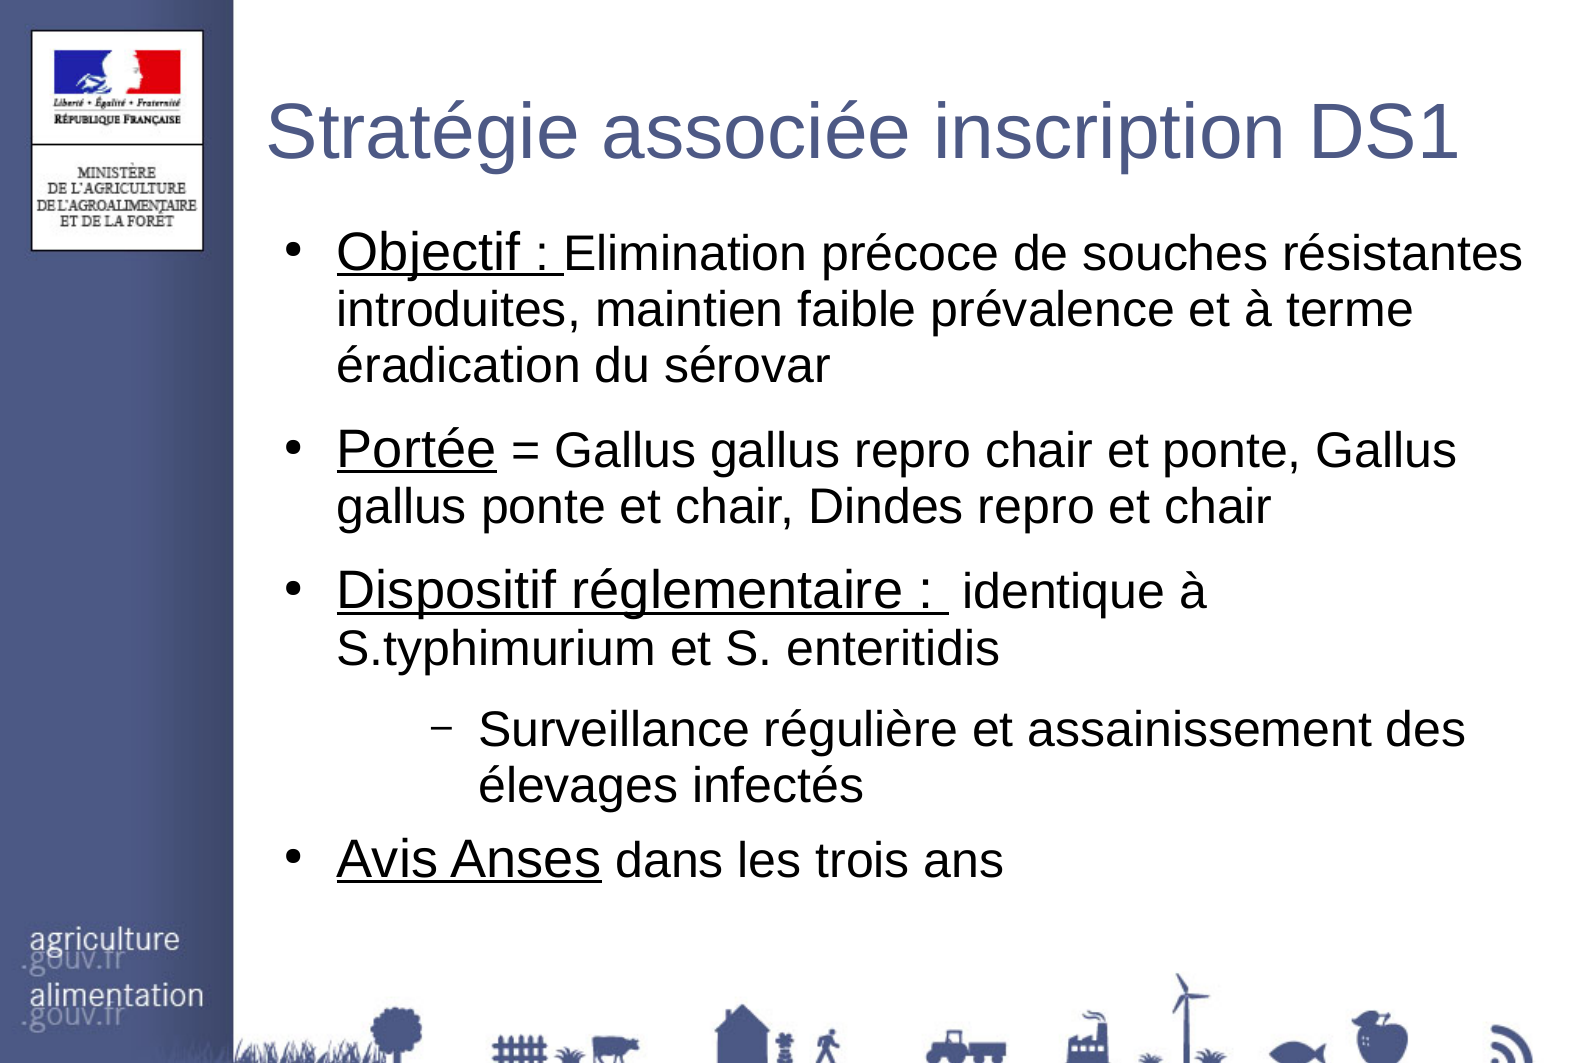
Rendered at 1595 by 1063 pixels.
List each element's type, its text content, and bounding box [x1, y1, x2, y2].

picture [0, 0, 1595, 1063]
list Objectif : Elimination précoce de souches résistantes introduites, maintien faible prévalence et à terme éradication du sérovar Portée = Gallus gallus repro chair et ponte, Gallus gallus ponte et chair, Dindes repro et chair Dispositif réglementaire : identique à S.typhimurium et S. enteritidis Surveillance régulière et assainissement des élevages infectés Avis Anses dans les trois ans [265, 220, 1536, 923]
title Stratégie associée inscription DS1 [265, 42, 1536, 220]
